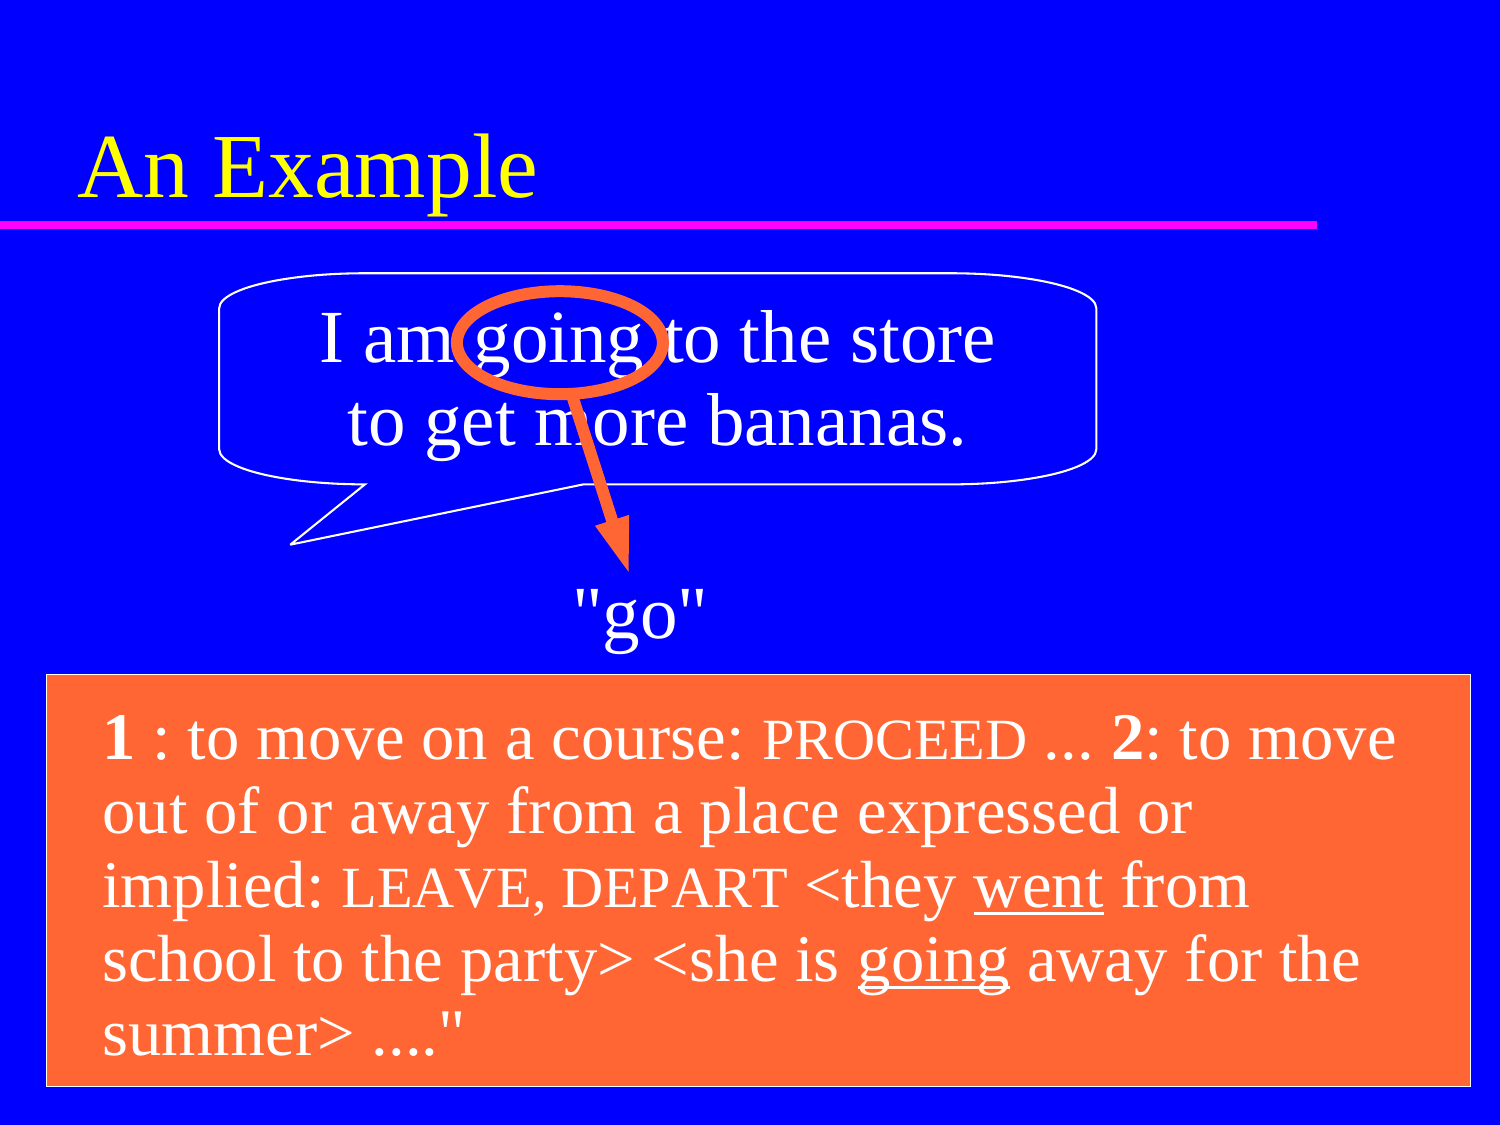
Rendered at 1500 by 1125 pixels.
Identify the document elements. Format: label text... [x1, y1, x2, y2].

title An Example [62, 43, 1338, 225]
text_box I am going to the store to get more bananas. [219, 273, 1097, 545]
text_box [46, 674, 1471, 1087]
text_box I am going to the store to get more bananas. [463, 298, 656, 388]
text_box "go" [557, 564, 831, 663]
text_box 1 : to move on a course: PROCEED ... 2: to move out of or away from a place expressed or implied: LEAVE, DEPART <they went from school to the party> <she is going away for the summer> ...." [87, 692, 1441, 1078]
